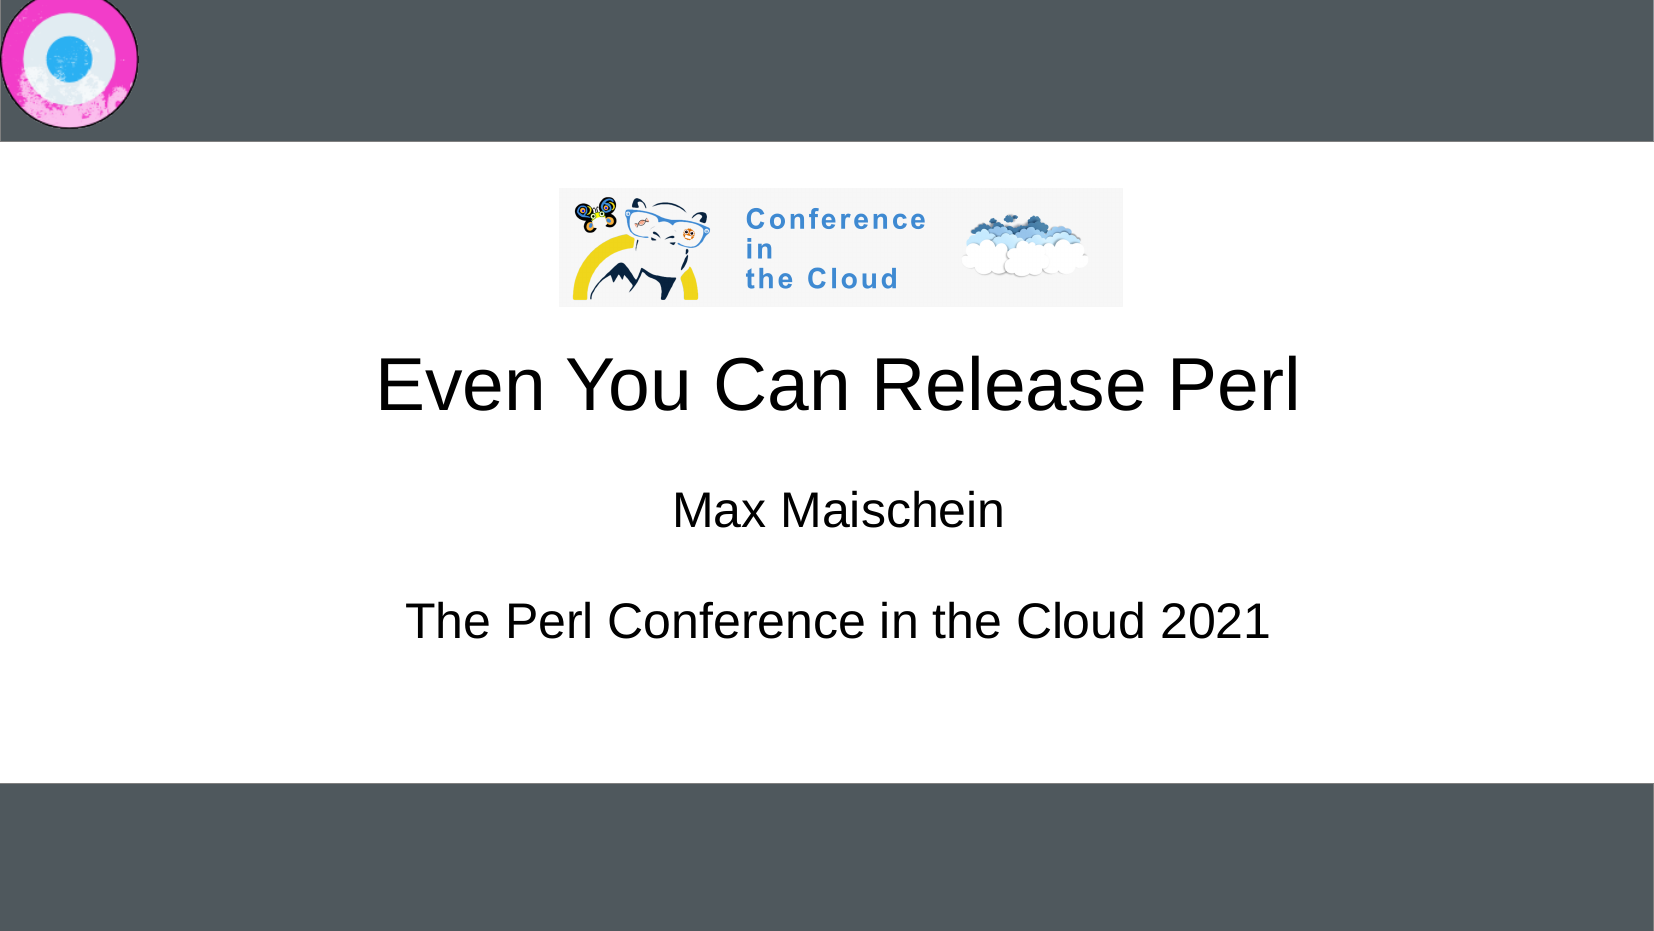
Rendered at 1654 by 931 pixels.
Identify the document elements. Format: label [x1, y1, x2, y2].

picture [0, 0, 228, 148]
picture [559, 188, 1123, 307]
